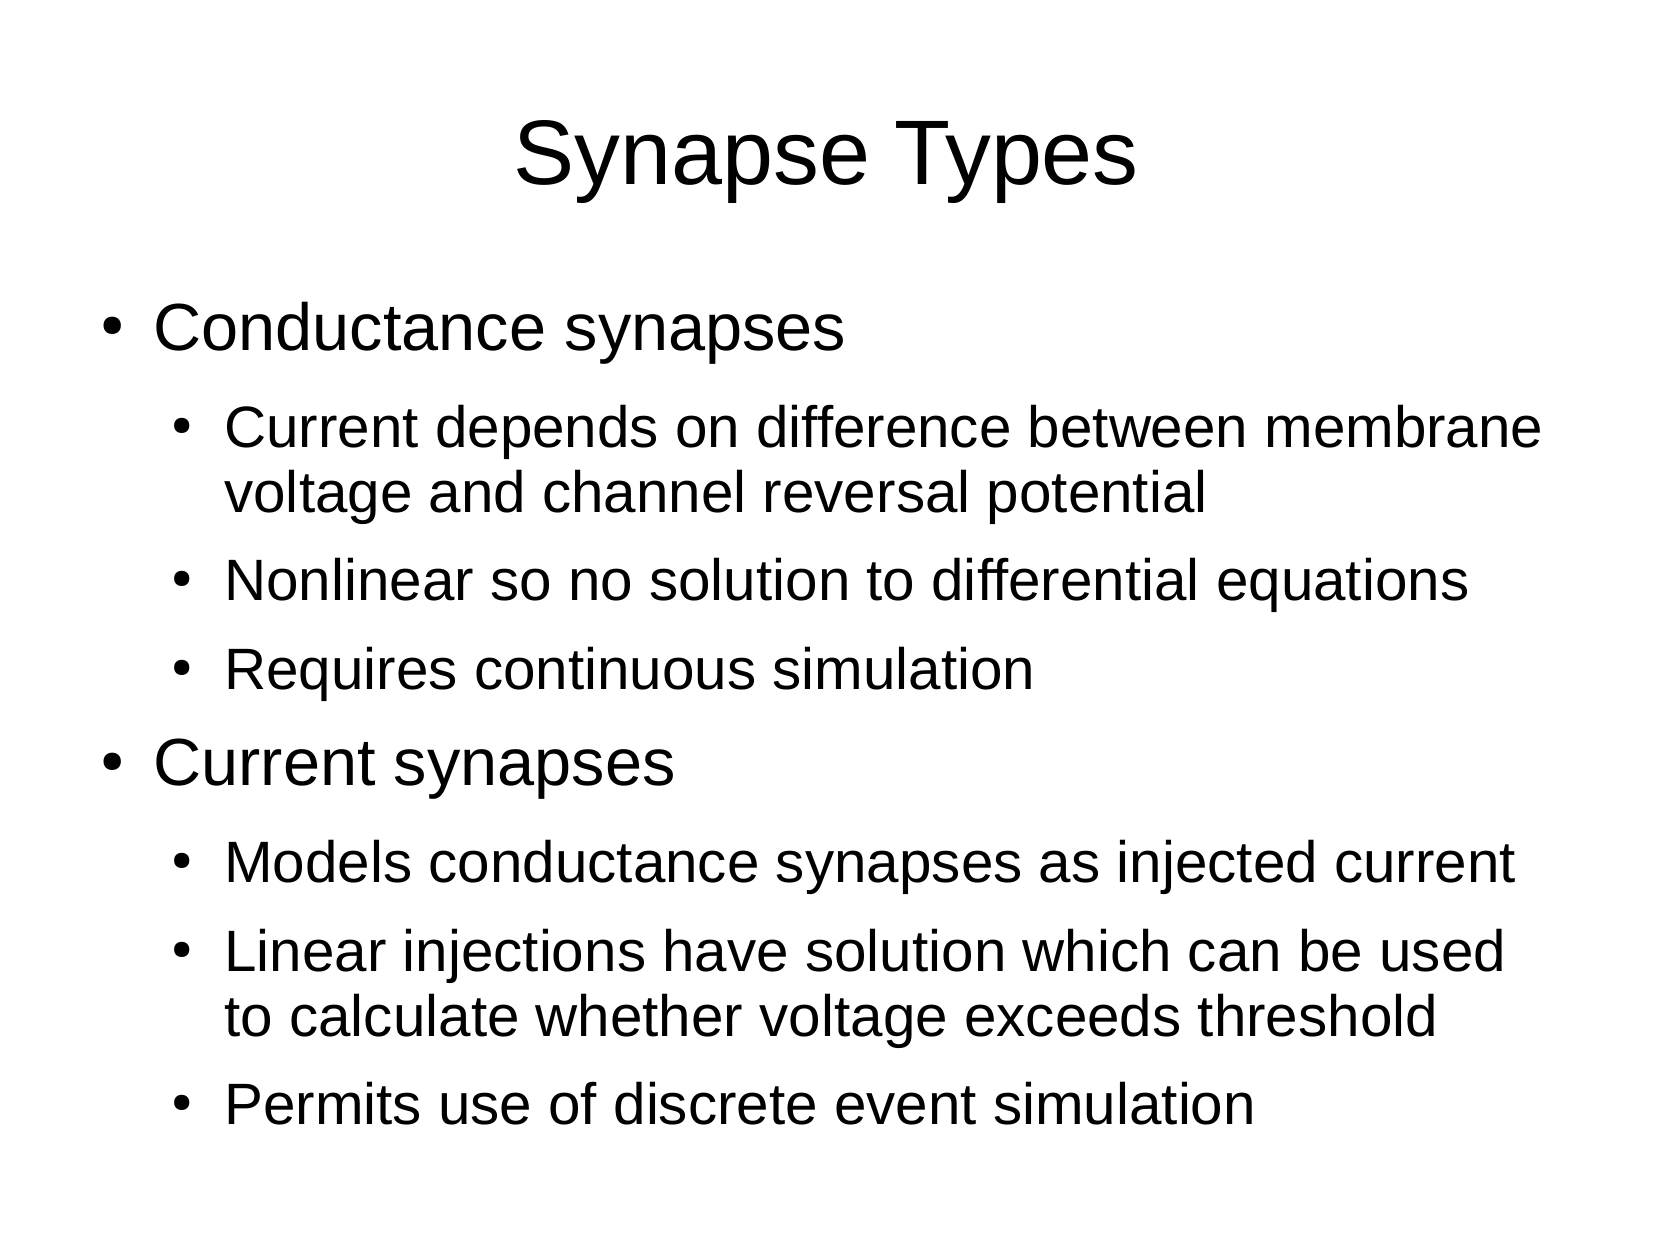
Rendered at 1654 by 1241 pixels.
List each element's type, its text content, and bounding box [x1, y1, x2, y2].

list Conductance synapses Current depends on difference between membrane voltage and channel reversal potential Nonlinear so no solution to differential equations Requires continuous simulation Current synapses Models conductance synapses as injected current Linear injections have solution which can be used to calculate whether voltage exceeds threshold Permits use of discrete event simulation [82, 290, 1571, 1136]
title Synapse Types [82, 49, 1571, 257]
